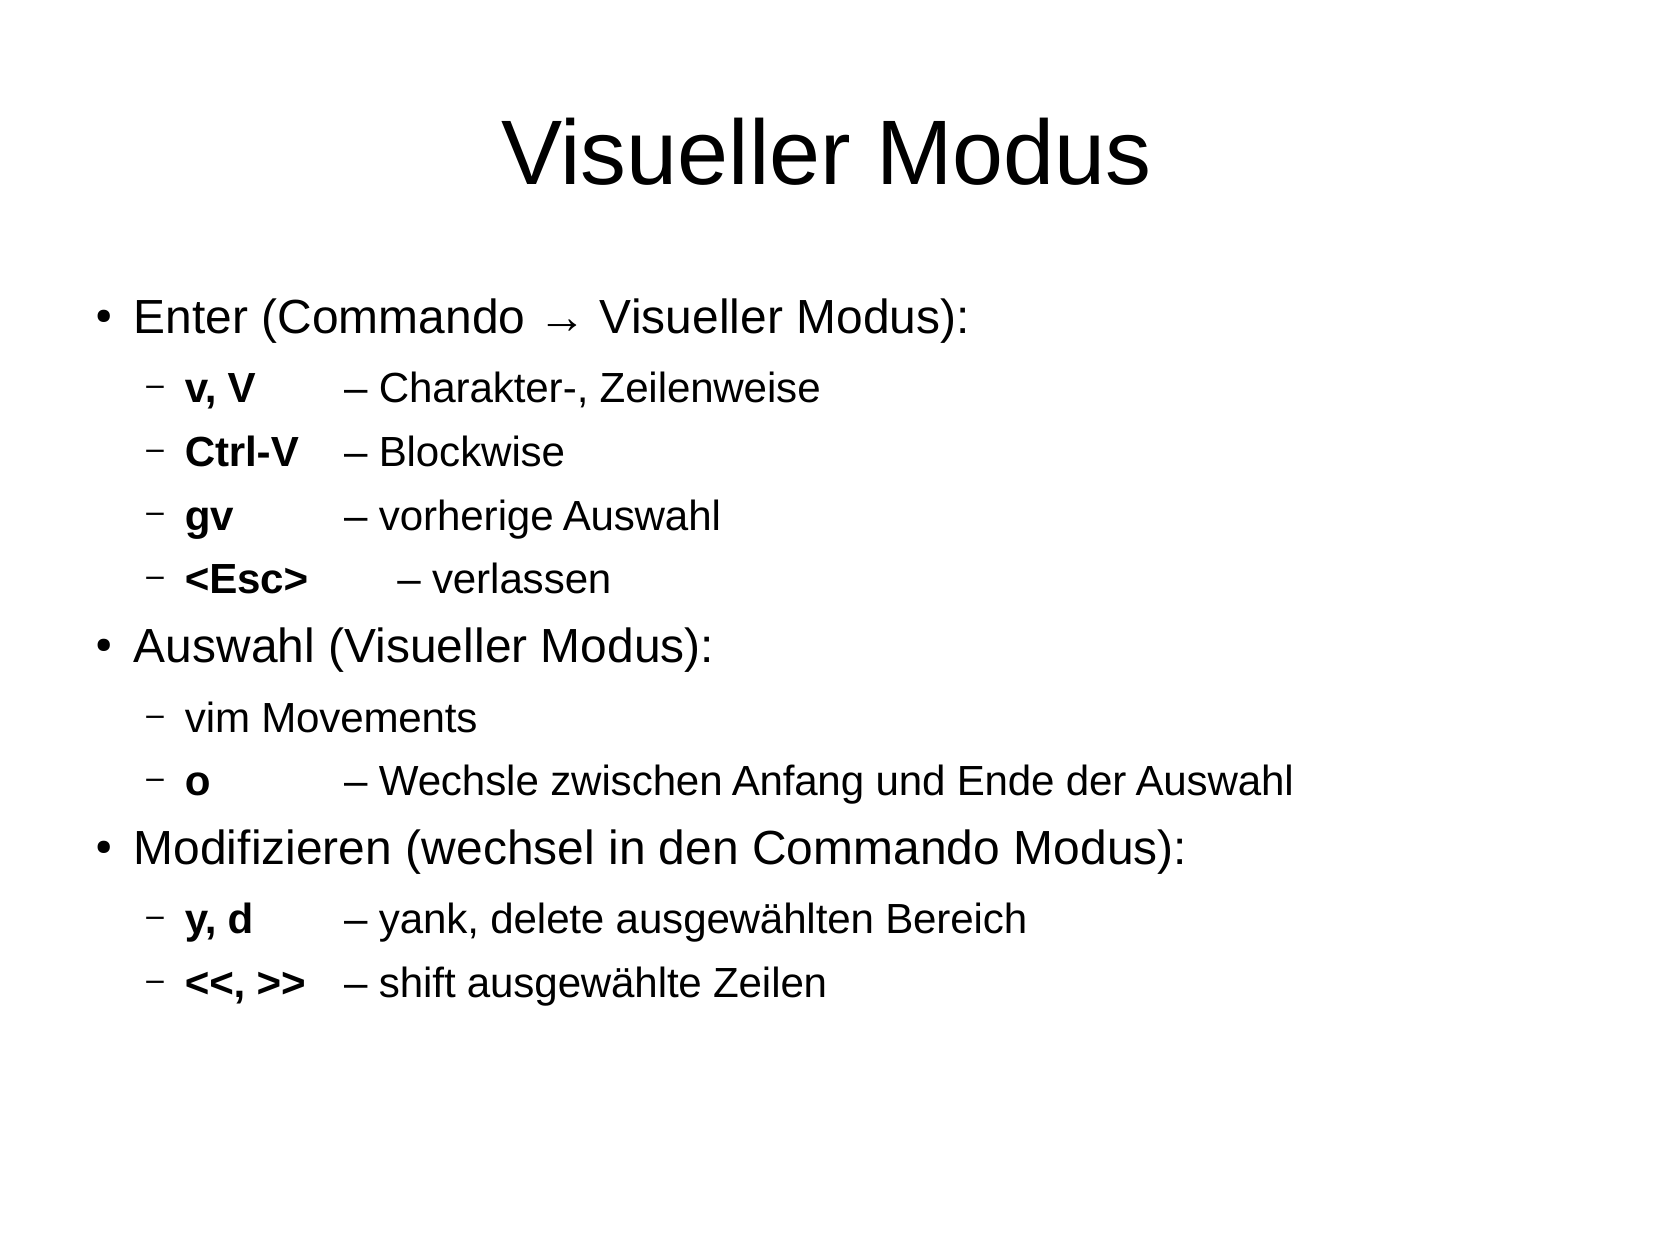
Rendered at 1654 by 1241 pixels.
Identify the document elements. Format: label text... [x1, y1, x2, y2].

title Visueller Modus [82, 49, 1571, 257]
list Enter (Commando → Visueller Modus): v, V – Charakter-, Zeilenweise Ctrl-V – Blockwise gv – vorherige Auswahl <Esc> – verlassen Auswahl (Visueller Modus): vim Movements o – Wechsle zwischen Anfang und Ende der Auswahl Modifizieren (wechsel in den Commando Modus): y, d – yank, delete ausgewählten Bereich <<, >> – shift ausgewählte Zeilen [82, 290, 1571, 1010]
